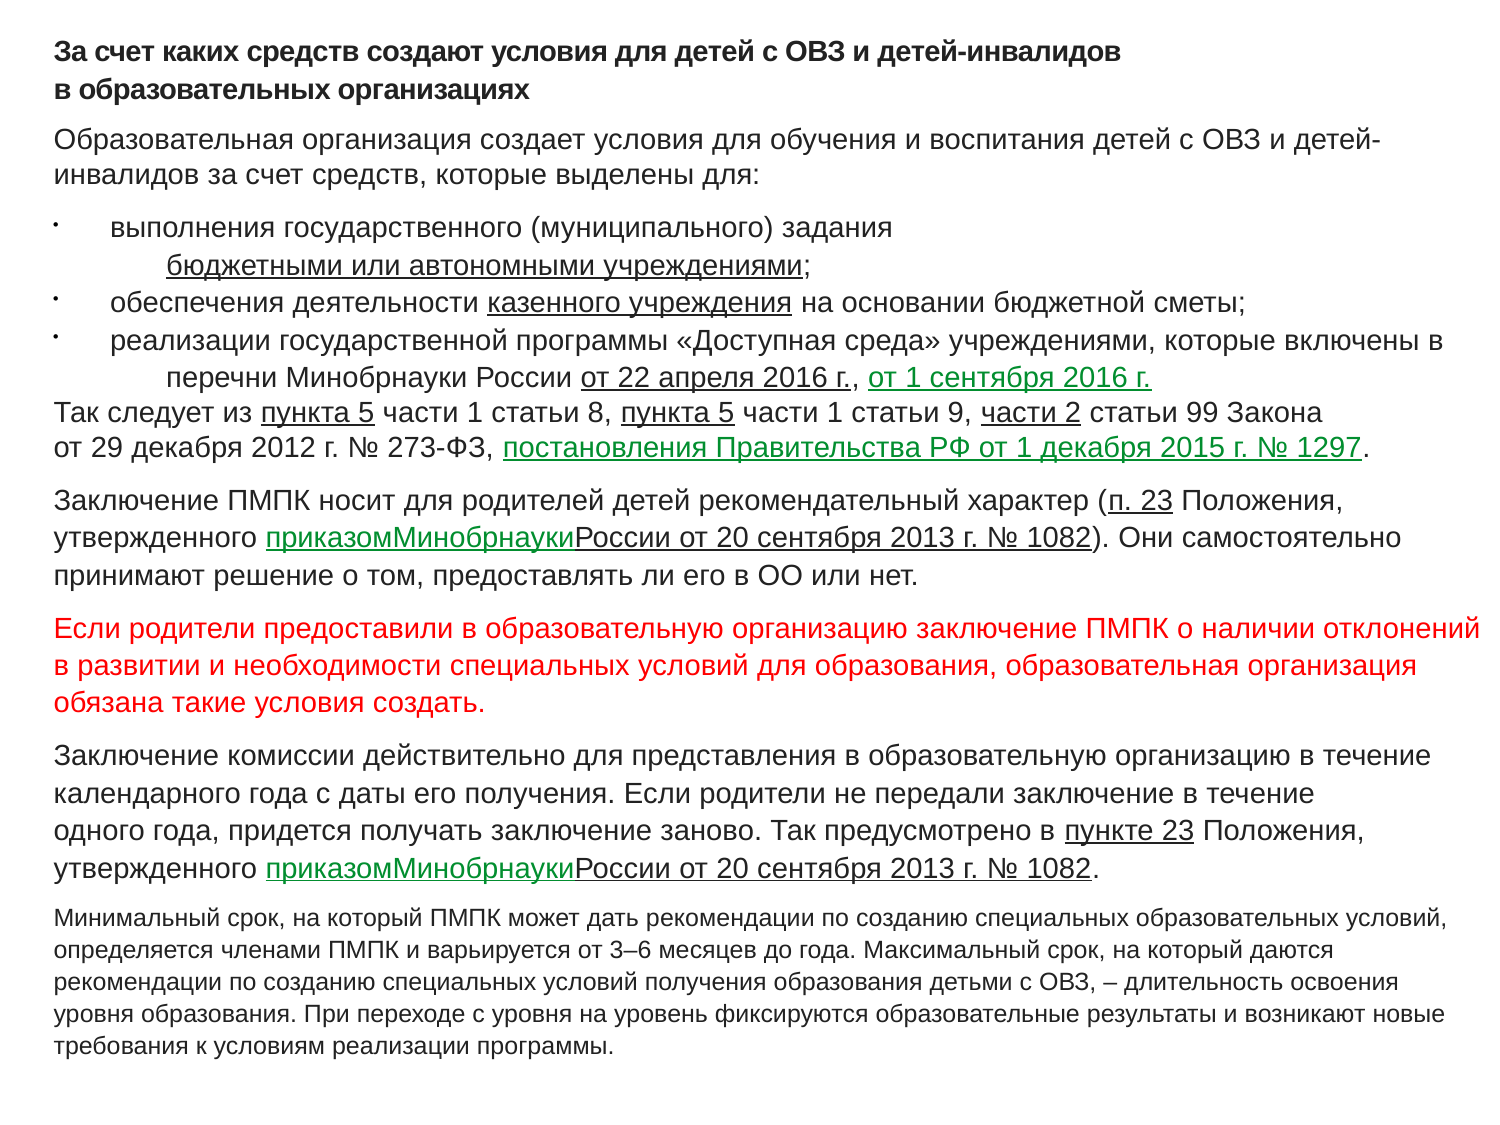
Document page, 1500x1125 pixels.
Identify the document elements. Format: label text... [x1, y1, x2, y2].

text_box За счет каких средств создают условия для детей с ОВЗ и детей-инвалидов в образовательных организациях Образовательная организация создает условия для обучения и воспитания детей с ОВЗ и детей-инвалидов за счет средств, которые выделены для: выполнения государственного (муниципального) задания бюджетными или автономными учреждениями; обеспечения деятельности казенного учреждения на основании бюджетной сметы; реализации государственной программы «Доступная среда» учреждениями, которые включены в перечни Минобрнауки России от 22 апреля 2016 г., от 1 сентября 2016 г. Так следует из пункта 5 части 1 статьи 8, пункта 5 части 1 статьи 9, части 2 статьи 99 Закона от 29 декабря 2012 г. № 273-ФЗ, постановления Правительства РФ от 1 декабря 2015 г. № 1297. Заключение ПМПК носит для родителей детей рекомендательный характер (п. 23 Положения, утвержденного приказом Минобрнауки России от 20 сентября 2013 г. № 1082). Они самостоятельно принимают решение о том, предоставлять ли его в ОО или нет. Если родители предоставили в образовательную организацию заключение ПМПК о наличии отклонений в развитии и необходимости специальных условий для образования, образовательная организация обязана такие условия создать. Заключение комиссии действительно для представления в образовательную организацию в течение календарного года с даты его получения. Если родители не передали заключение в течение одного года, придется получать заключение заново. Так предусмотрено в пункте 23 Положения, утвержденного приказом Минобрнауки России от 20 сентября 2013 г. № 1082. Минимальный срок, на который ПМПК может дать рекомендации по созданию специальных образовательных условий, определяется членами ПМПК и варьируется от 3–6 месяцев до года. Максимальный срок, на который даются рекомендации по созданию специальных условий получения образования детьми с ОВЗ, – длительность освоения уровня образования. При переходе с уровня на уровень фиксируются образовательные результаты и возникают новые требования к условиям реализации программы. [39, 23, 1500, 1067]
